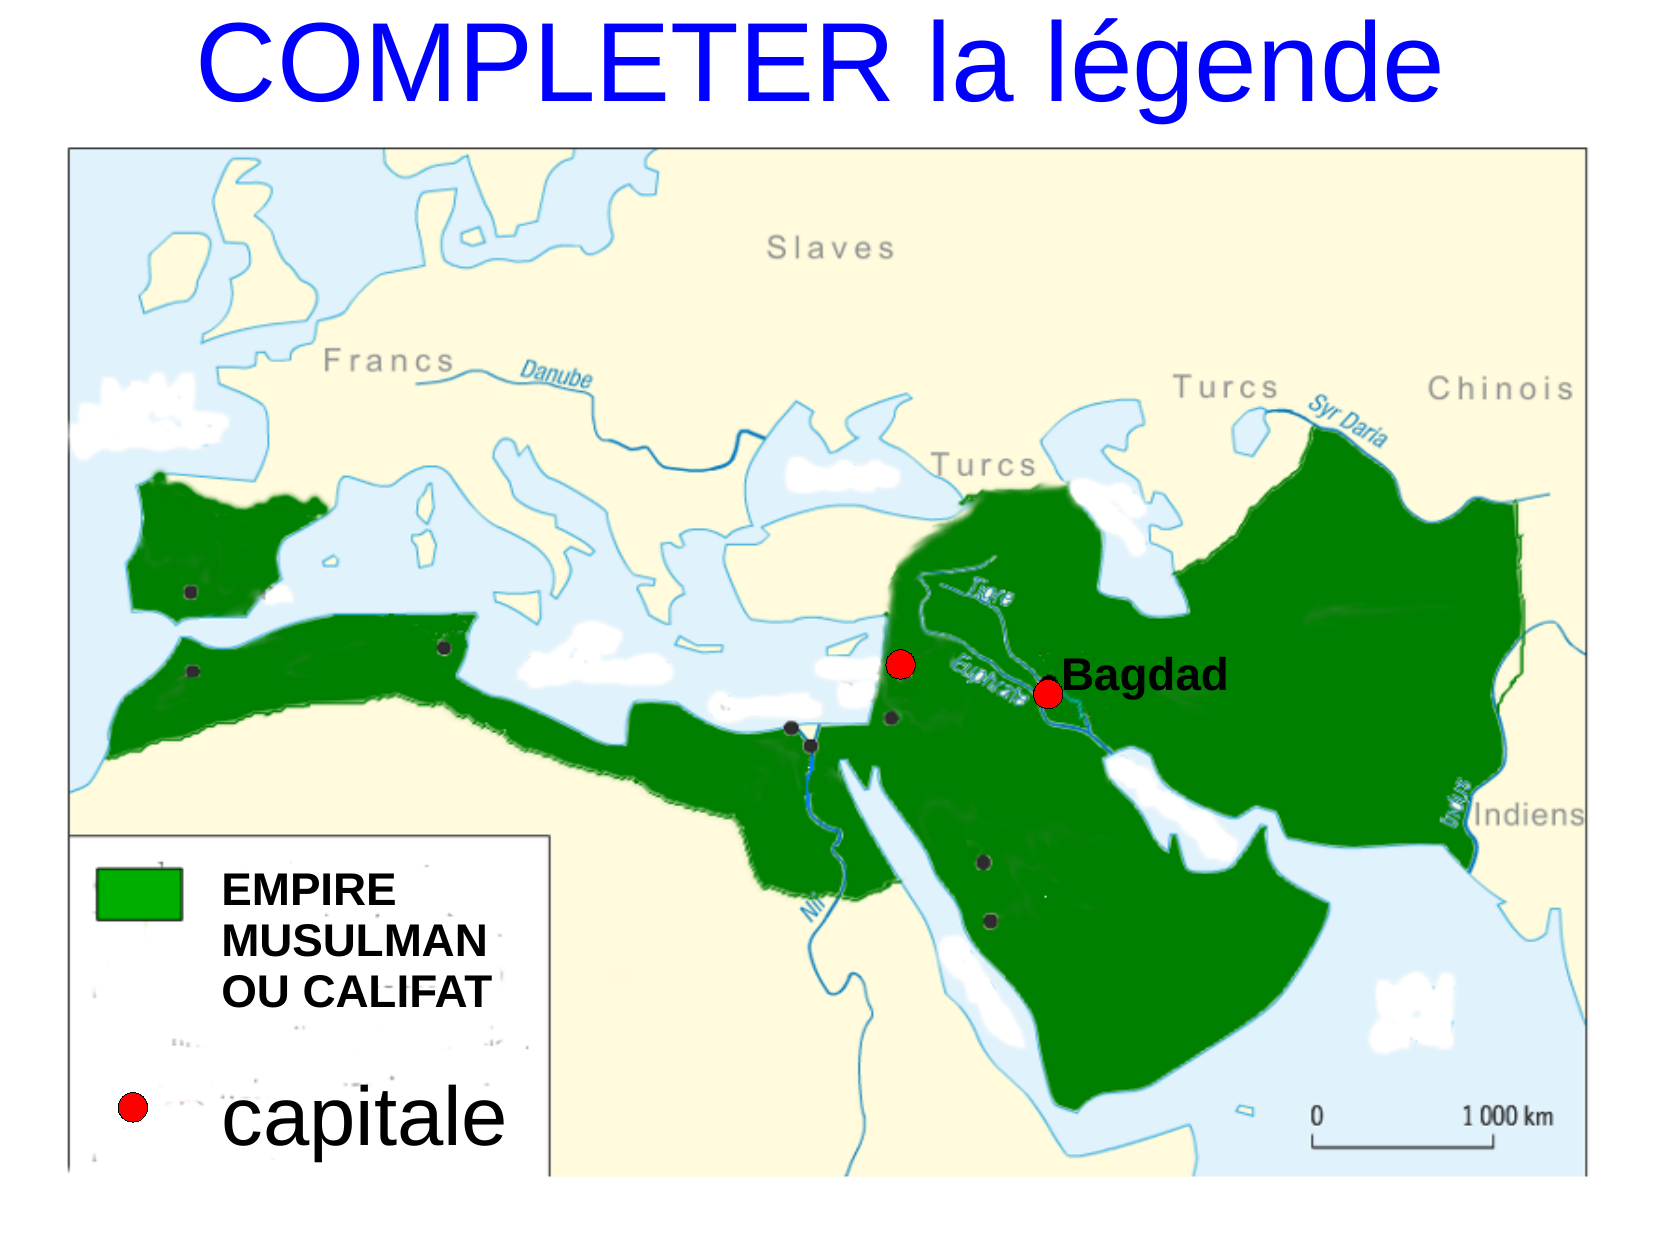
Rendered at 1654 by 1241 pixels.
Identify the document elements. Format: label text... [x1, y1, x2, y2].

text_box Bagdad [1033, 698, 1044, 709]
picture [59, 141, 1595, 1182]
text_box EMPIRE MUSULMAN OU CALIFAT [206, 856, 591, 1028]
title COMPLETER la légende [76, 0, 1565, 126]
text_box capitale [206, 1062, 532, 1171]
text_box [885, 649, 916, 680]
text_box [1033, 679, 1063, 709]
text_box [118, 1092, 148, 1123]
text_box Bagdad [1033, 641, 1329, 709]
